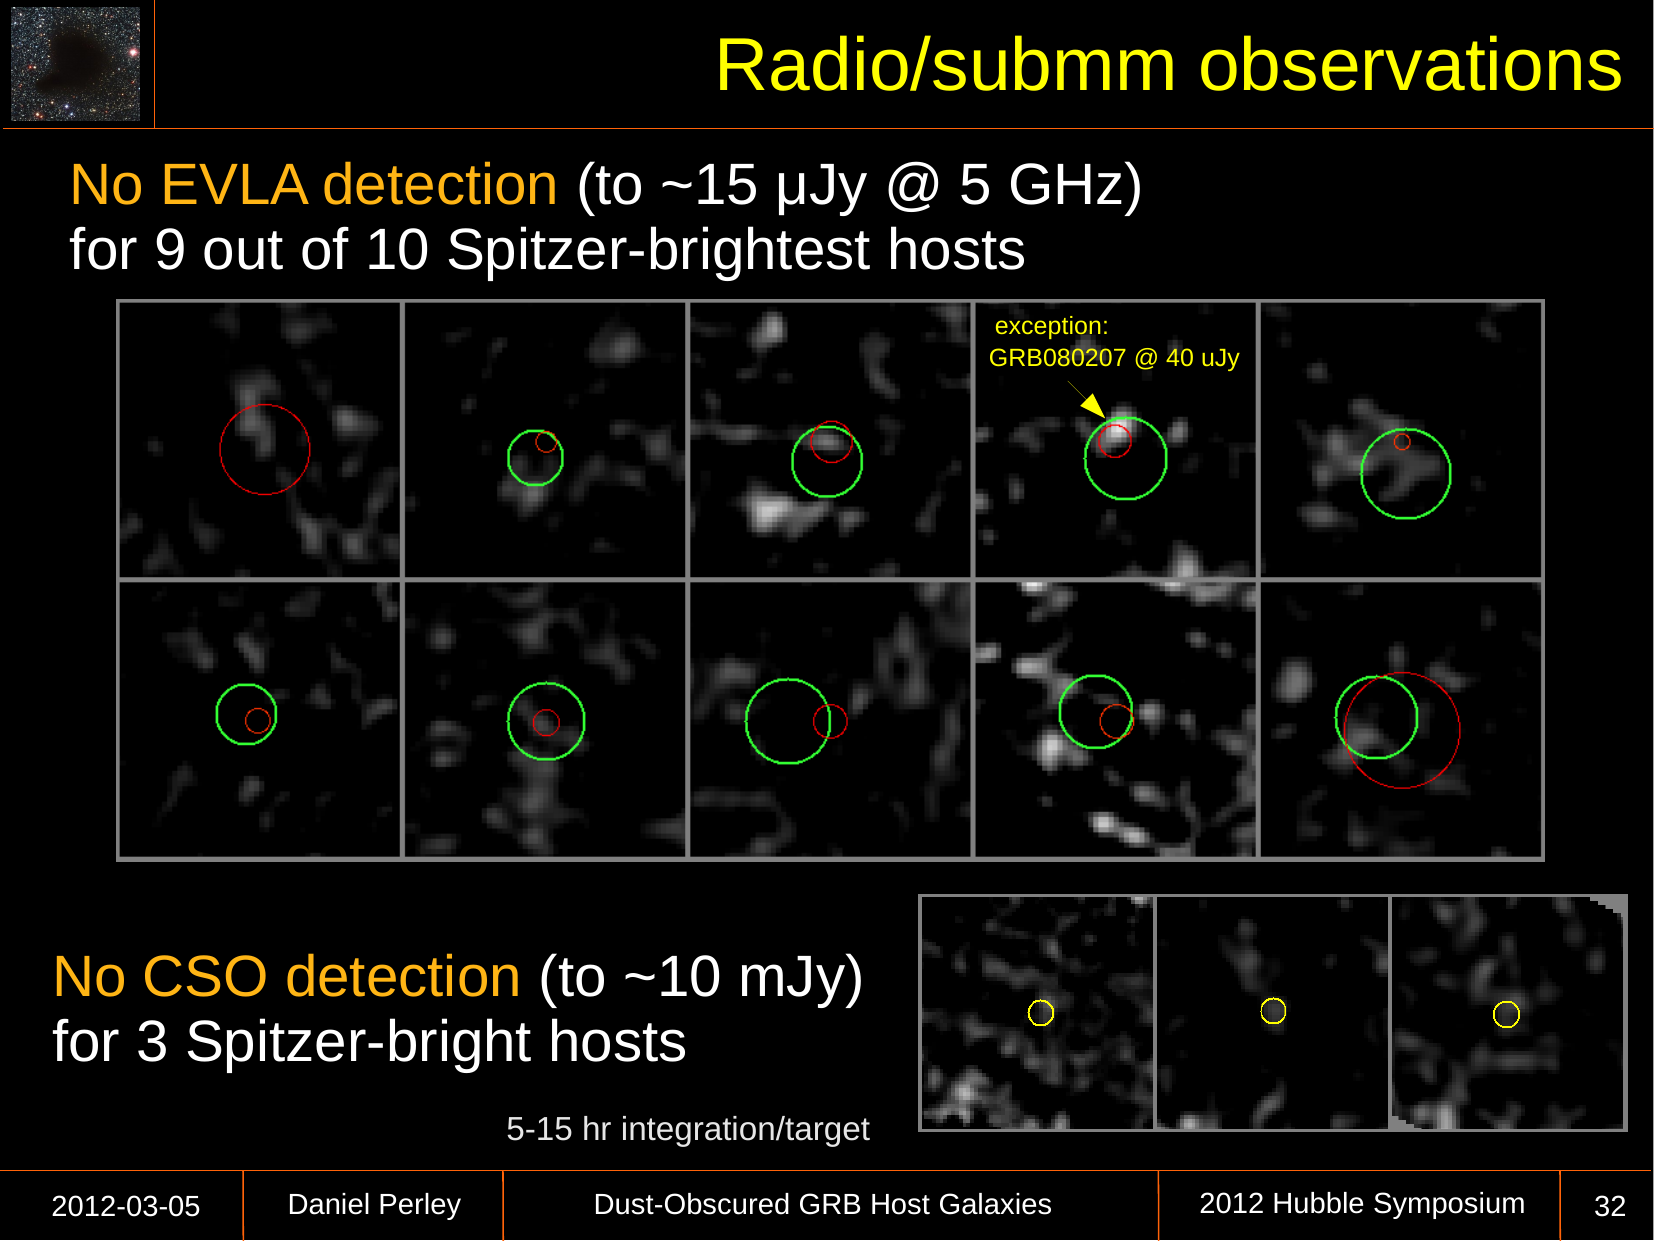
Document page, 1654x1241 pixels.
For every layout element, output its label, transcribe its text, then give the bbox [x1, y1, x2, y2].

text_box 5-15 hr integration/target [491, 1103, 895, 1156]
picture [918, 894, 1628, 1132]
picture [116, 299, 1545, 862]
picture [11, 7, 140, 121]
text_box exception: GRB080207 @ 40 uJy [972, 304, 1279, 380]
text_box No EVLA detection (to ~15 μJy @ 5 GHz) for 9 out of 10 Spitzer-brightest hosts [55, 144, 1631, 289]
title Radio/submm observations [594, 21, 1624, 108]
text_box No CSO detection (to ~10 mJy) for 3 Spitzer-bright hosts [37, 936, 901, 1082]
